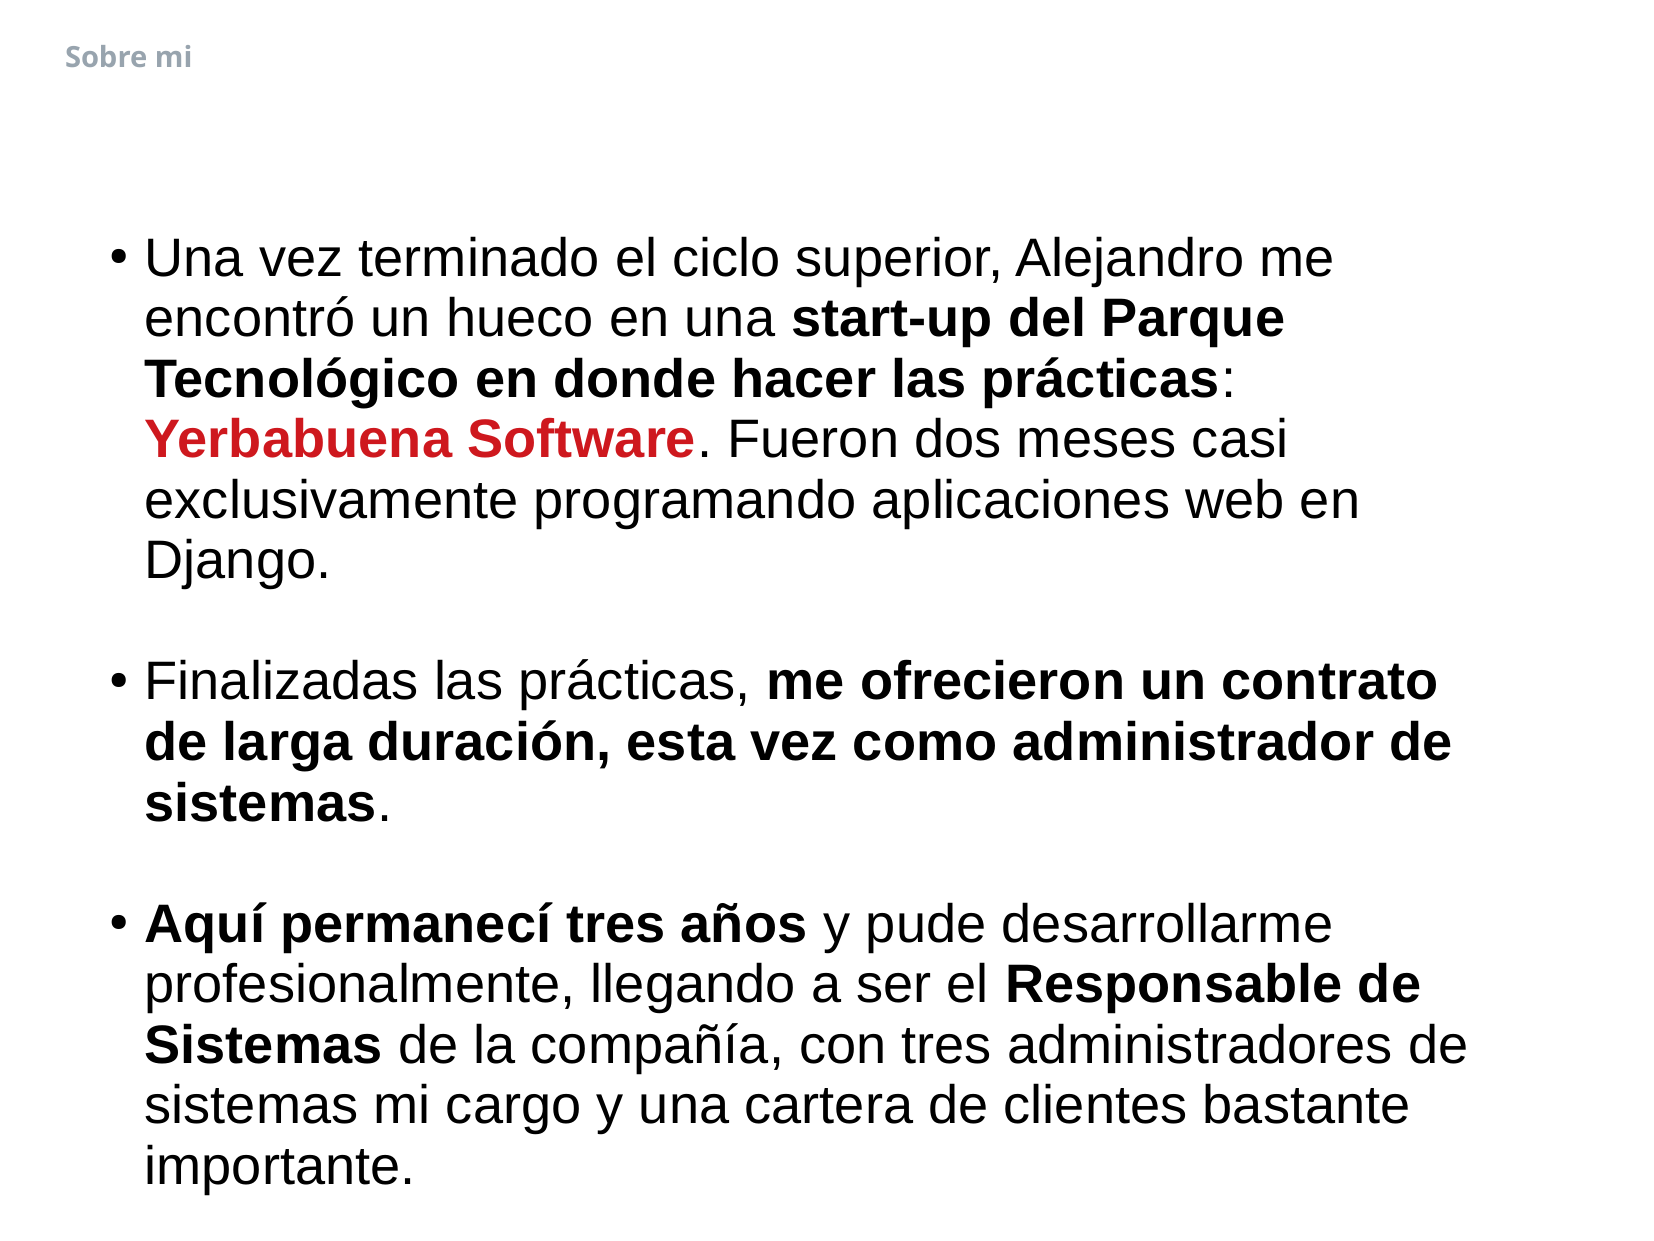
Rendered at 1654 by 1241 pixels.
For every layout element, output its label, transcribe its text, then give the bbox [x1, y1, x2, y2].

text_box Sobre mi [64, 38, 733, 74]
text_box Una vez terminado el ciclo superior, Alejandro me encontró un hueco en una start-up del Parque Tecnológico en donde hacer las prácticas: Yerbabuena Software. Fueron dos meses casi exclusivamente programando aplicaciones web en Django. Finalizadas las prácticas, me ofrecieron un contrato de larga duración, esta vez como administrador de sistemas. Aquí permanecí tres años y pude desarrollarme profesionalmente, llegando a ser el Responsable de Sistemas de la compañía, con tres administradores de sistemas mi cargo y una cartera de clientes bastante importante. [94, 159, 1524, 1241]
